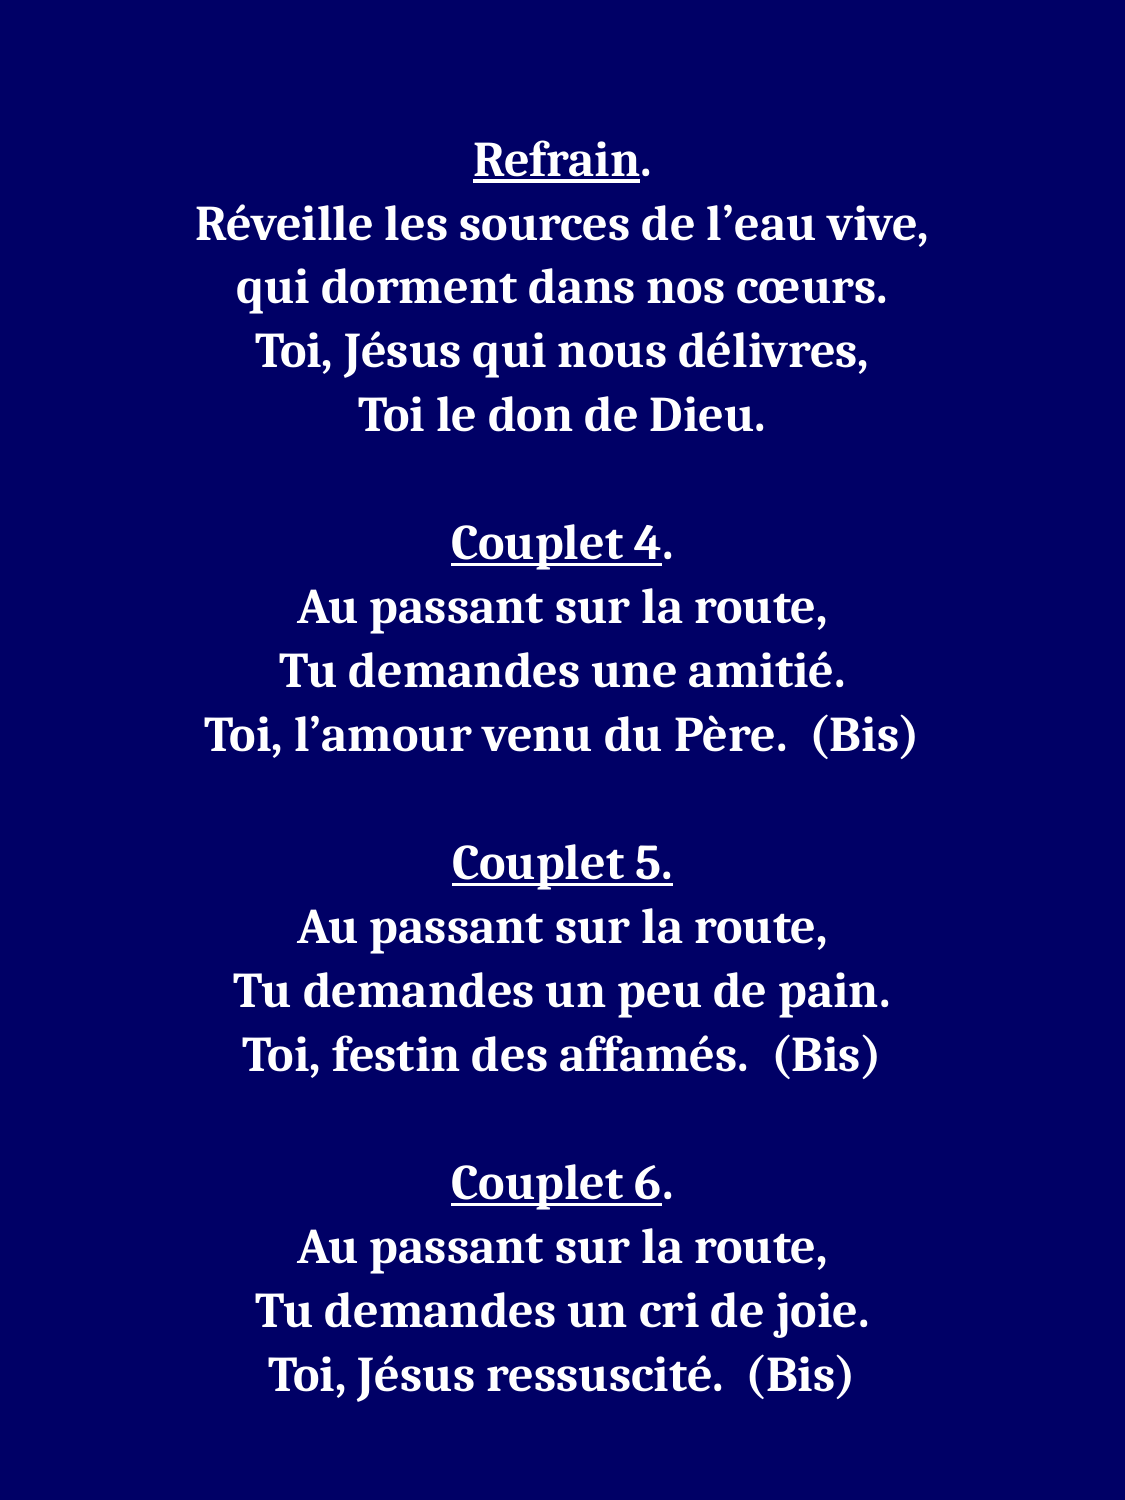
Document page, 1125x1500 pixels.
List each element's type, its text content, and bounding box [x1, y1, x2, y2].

text_box Refrain. Réveille les sources de l’eau vive, qui dorment dans nos cœurs. Toi, Jésus qui nous délivres, Toi le don de Dieu. Couplet 4. Au passant sur la route, Tu demandes une amitié. Toi, l’amour venu du Père. (Bis) Couplet 5. Au passant sur la route, Tu demandes un peu de pain. Toi, festin des affamés. (Bis) Couplet 6. Au passant sur la route, Tu demandes un cri de joie. Toi, Jésus ressuscité. (Bis) [0, 70, 1125, 1500]
